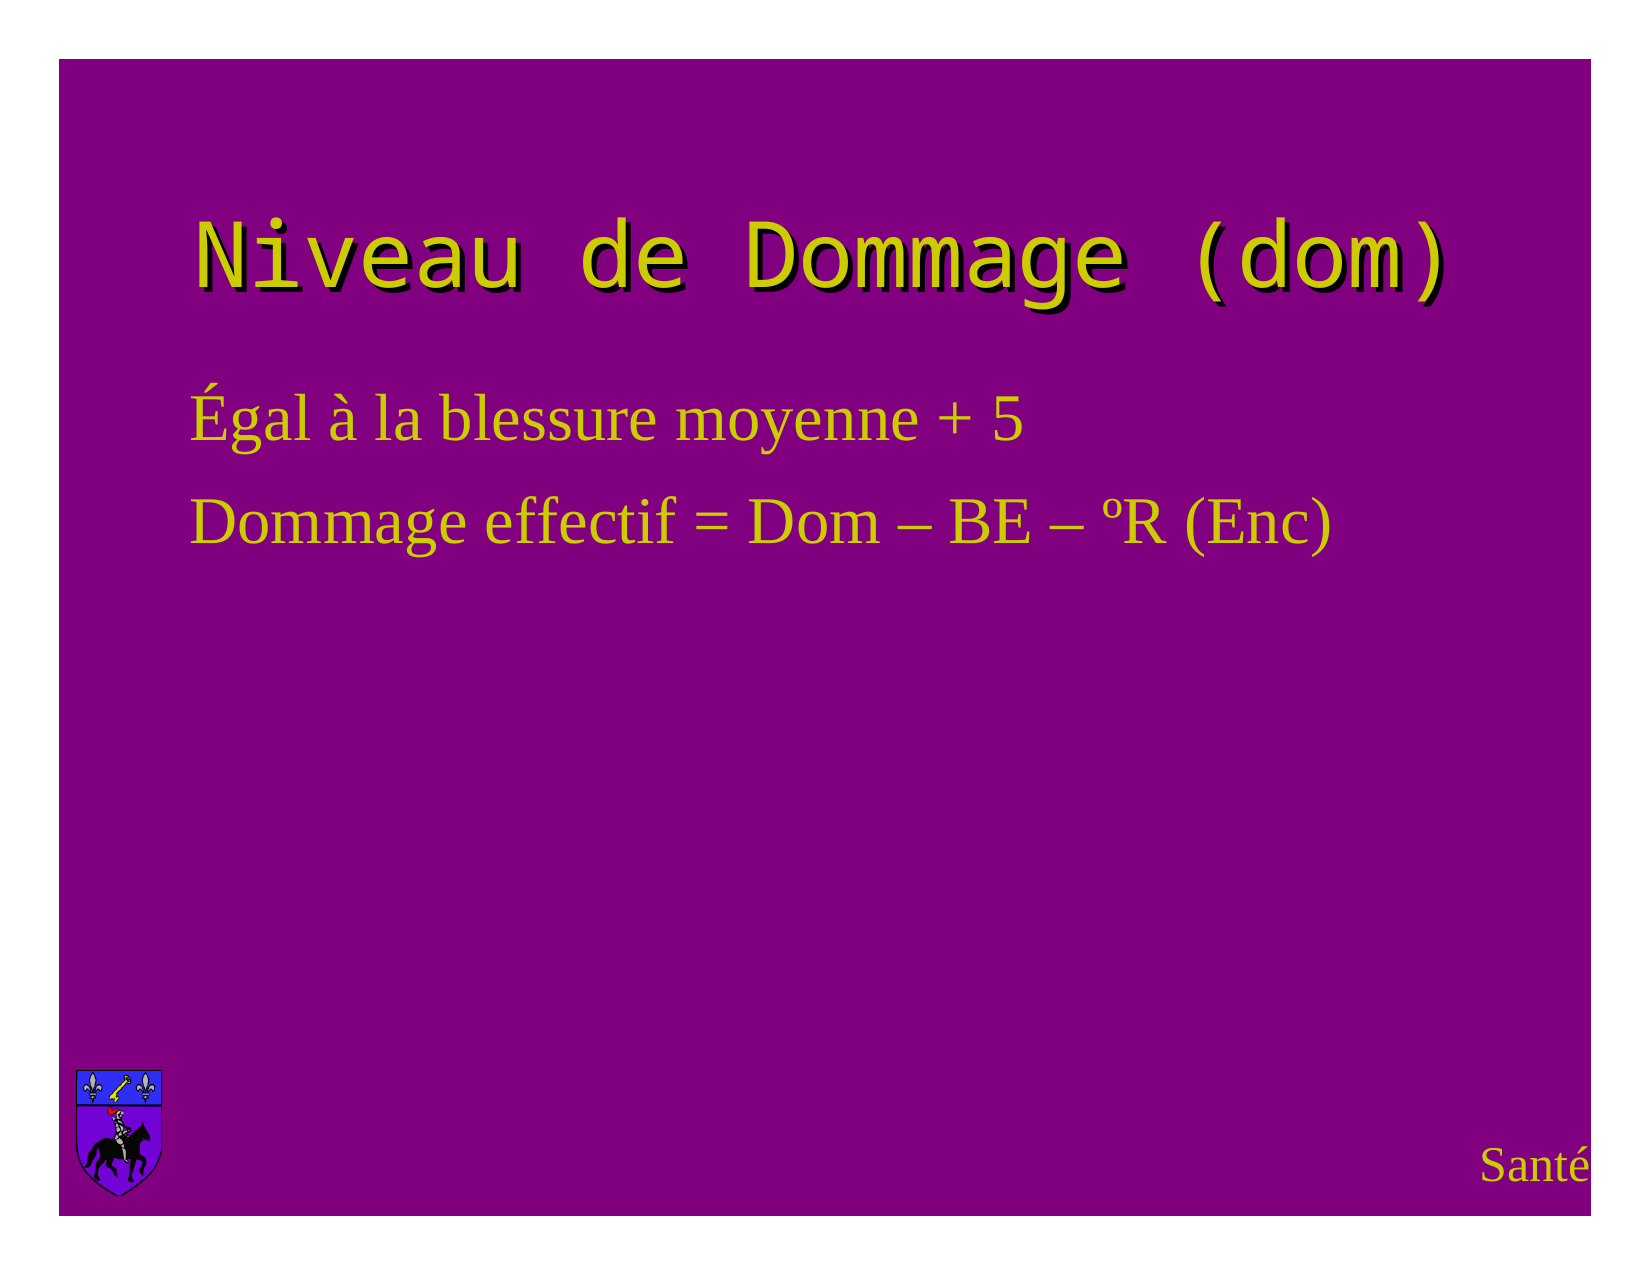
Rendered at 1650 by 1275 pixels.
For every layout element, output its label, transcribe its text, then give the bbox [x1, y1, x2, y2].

picture [76, 1070, 162, 1196]
title Niveau de Dommage (dom) [171, 155, 1480, 349]
list Égal à la blessure moyenne + 5 Dommage effectif = Dom – BE – ºR (Enc) [171, 380, 1480, 1110]
text_box Santé [1397, 1137, 1591, 1193]
